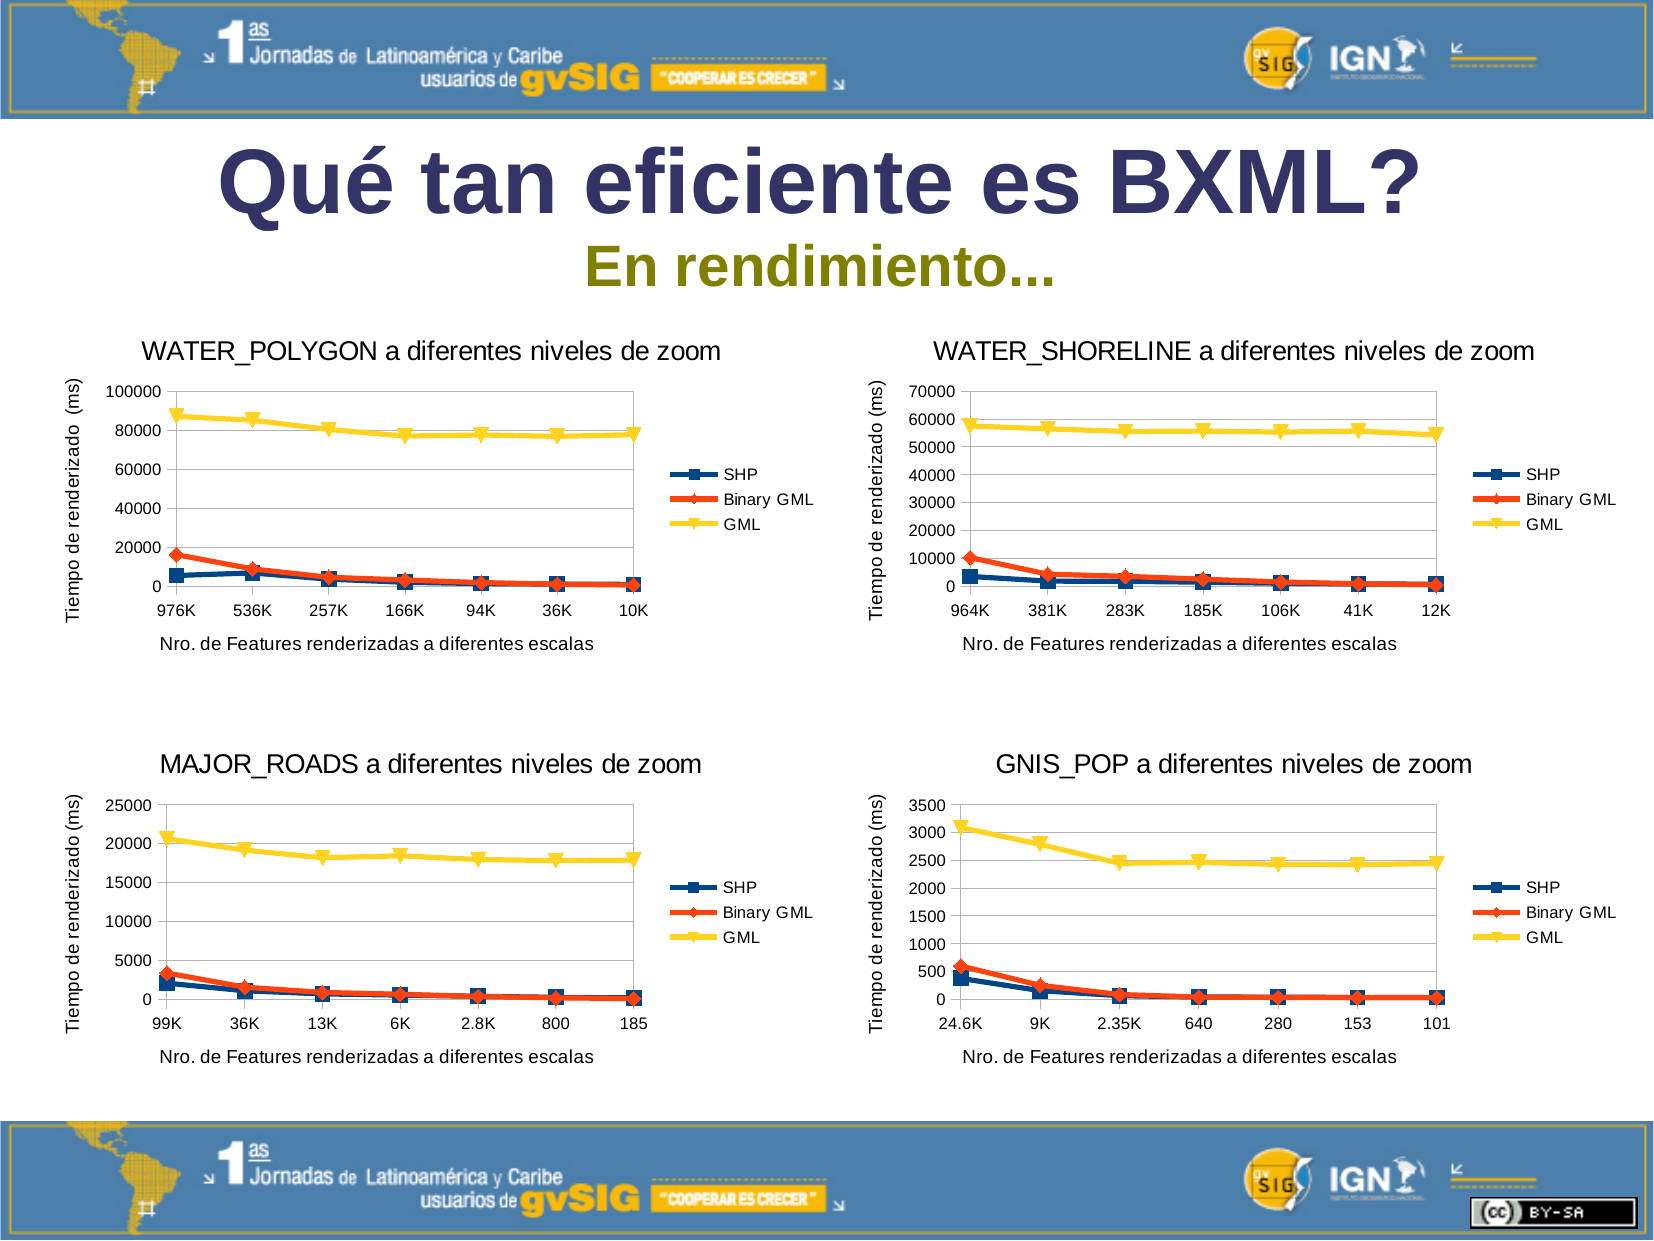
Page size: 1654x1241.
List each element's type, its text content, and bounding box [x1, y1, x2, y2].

chart [29, 726, 1636, 1099]
picture [0, 1121, 1654, 1241]
text_box Qué tan eficiente es BXML? En rendimiento... [23, 98, 1619, 331]
chart [29, 312, 1636, 686]
picture [0, 0, 1654, 119]
